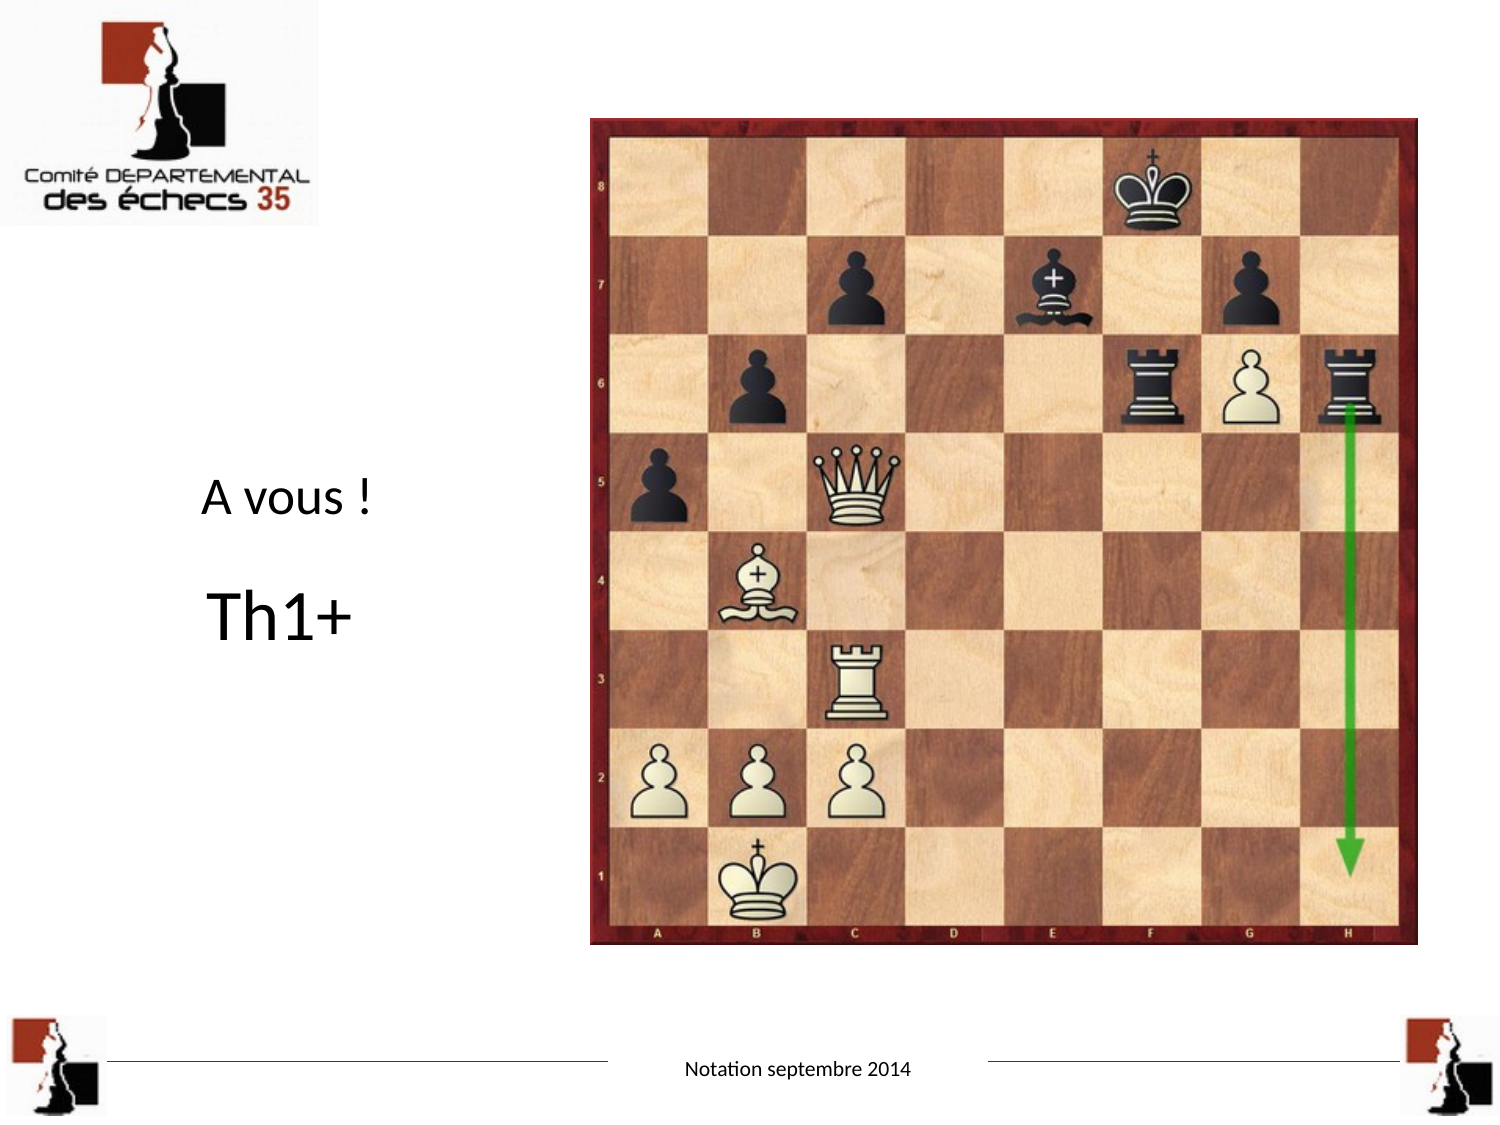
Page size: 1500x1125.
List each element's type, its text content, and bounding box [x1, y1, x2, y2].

picture [590, 118, 1418, 945]
text_box Th1+ [16, 448, 544, 875]
text_box A vous ! [23, 342, 551, 768]
picture [1400, 1015, 1500, 1116]
picture [6, 1015, 107, 1116]
picture [0, 0, 319, 226]
